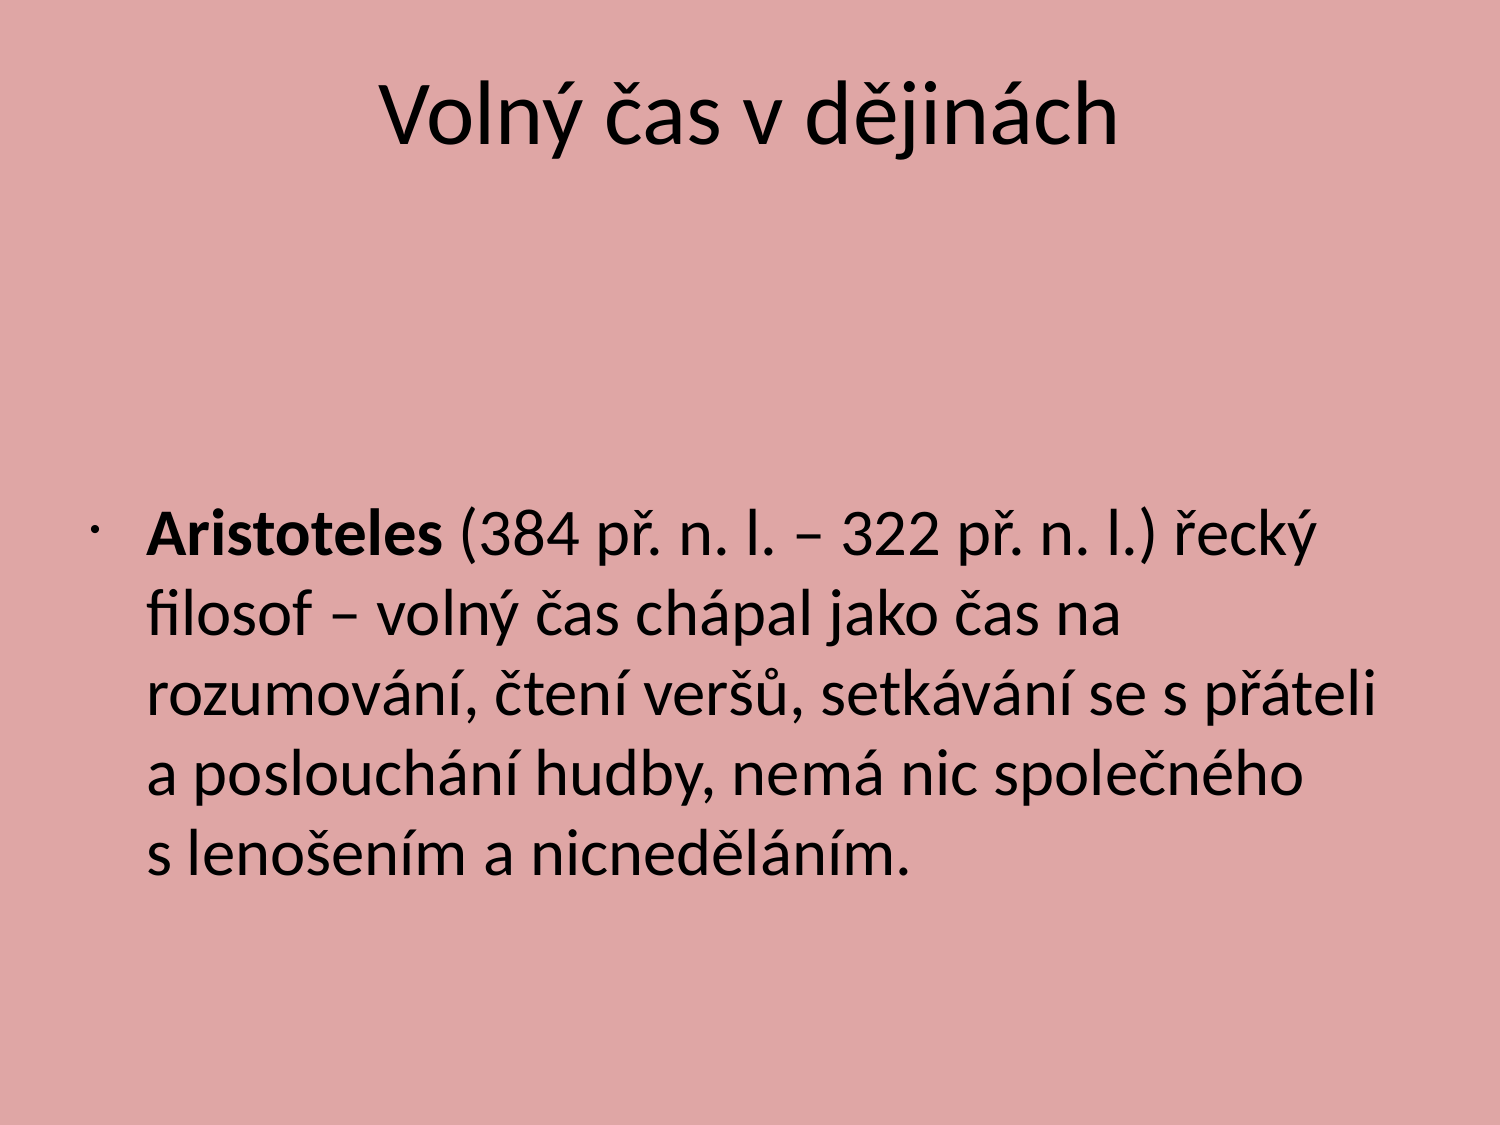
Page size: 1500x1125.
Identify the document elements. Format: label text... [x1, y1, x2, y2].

list Aristoteles (384 př. n. l. – 322 př. n. l.) řecký filosof – volný čas chápal jako čas na rozumování, čtení veršů, setkávání se s přáteli a poslouchání hudby, nemá nic společného s lenošením a nicneděláním. [75, 262, 1425, 1005]
title Volný čas v dějinách [75, 45, 1425, 233]
